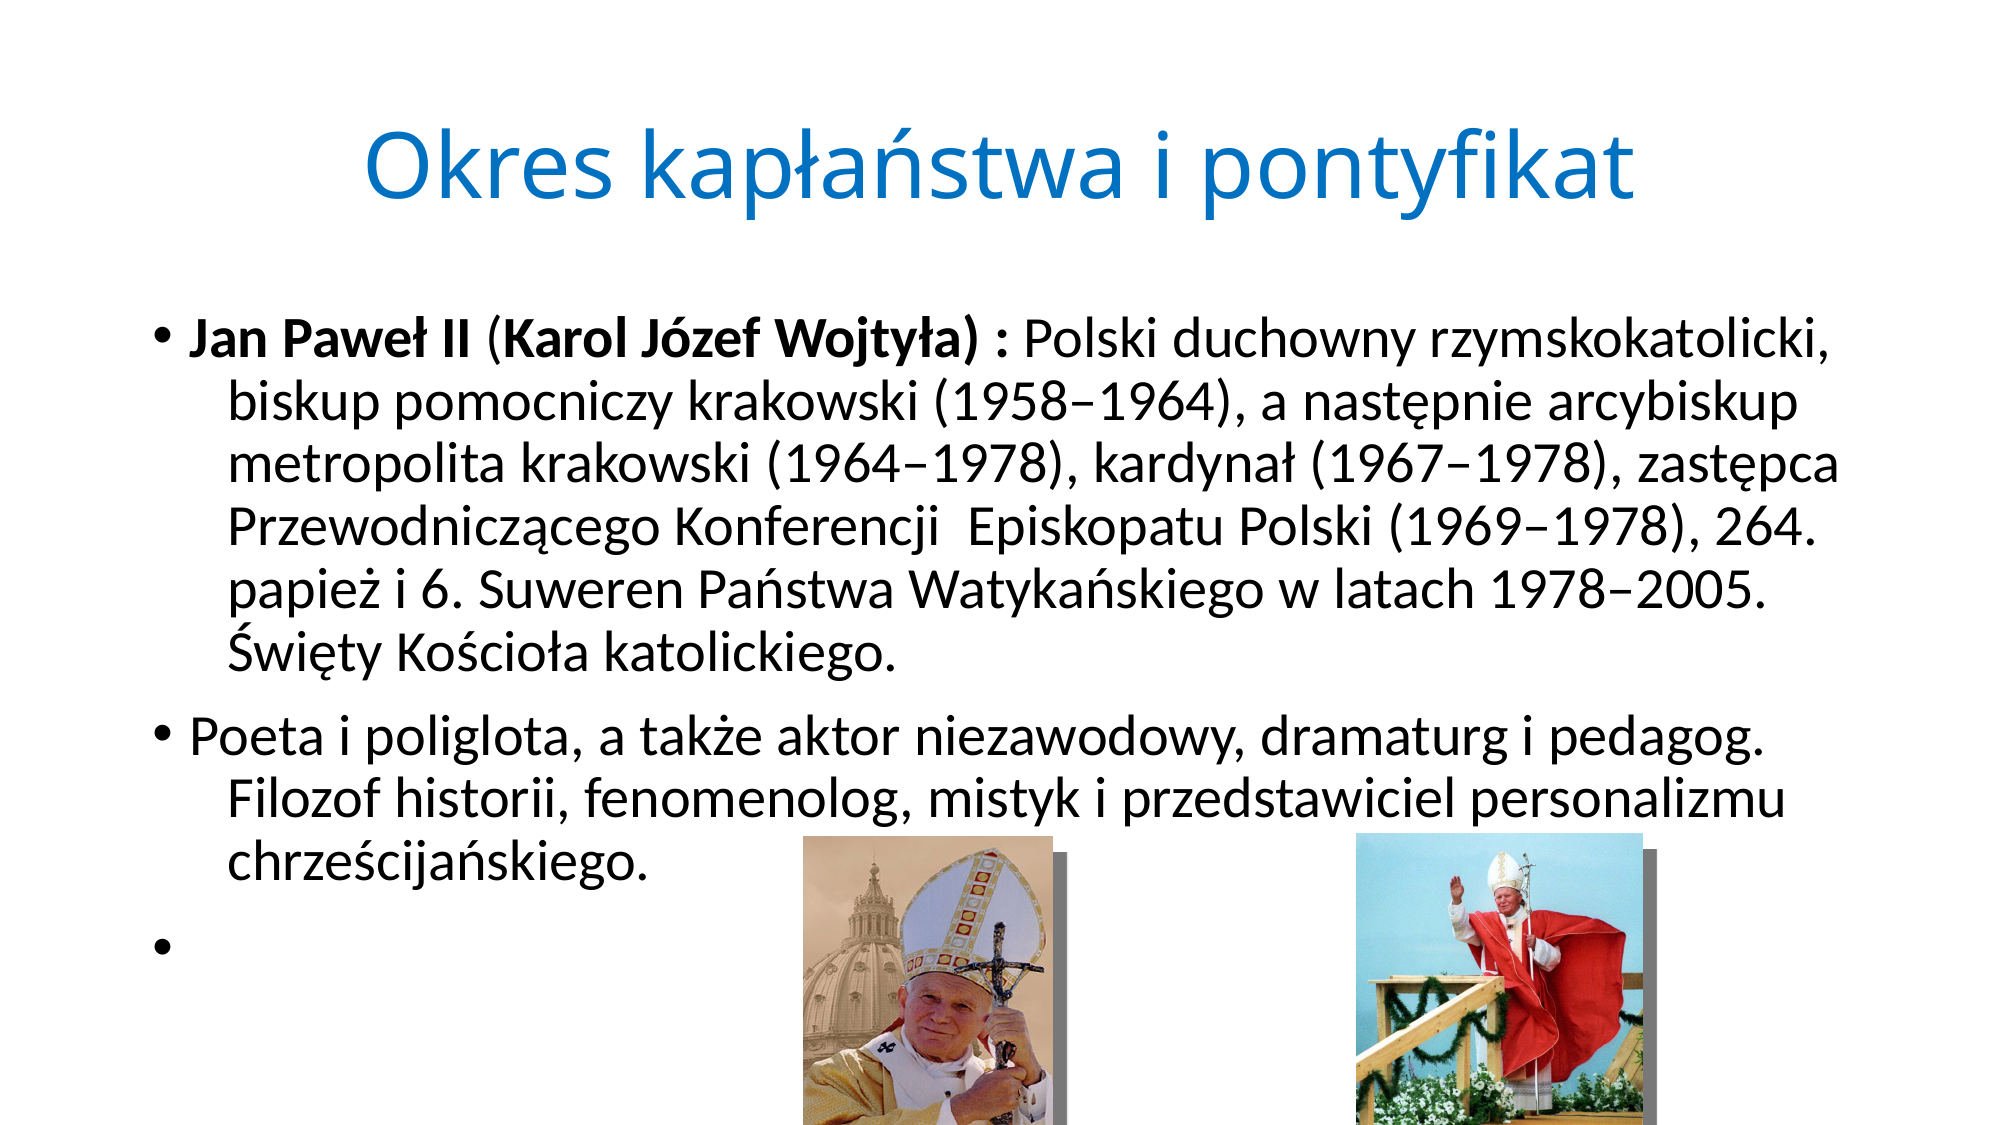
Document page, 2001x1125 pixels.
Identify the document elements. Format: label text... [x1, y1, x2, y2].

title Okres kapłaństwa i pontyfikat [137, 59, 1863, 278]
list Jan Paweł II (Karol Józef Wojtyła) : Polski duchowny rzymskokatolicki, biskup pomocniczy krakowski (1958–1964), a następnie arcybiskup metropolita krakowski (1964–1978), kardynał (1967–1978), zastępca Przewodniczącego Konferencji Episkopatu Polski (1969–1978), 264. papież i 6. Suweren Państwa Watykańskiego w latach 1978–2005. Święty Kościoła katolickiego. Poeta i poliglota, a także aktor niezawodowy, dramaturg i pedagog. Filozof historii, fenomenolog, mistyk i przedstawiciel personalizmu chrześcijańskiego. [137, 299, 1863, 911]
picture [1356, 833, 1643, 1125]
picture [803, 836, 1053, 1125]
